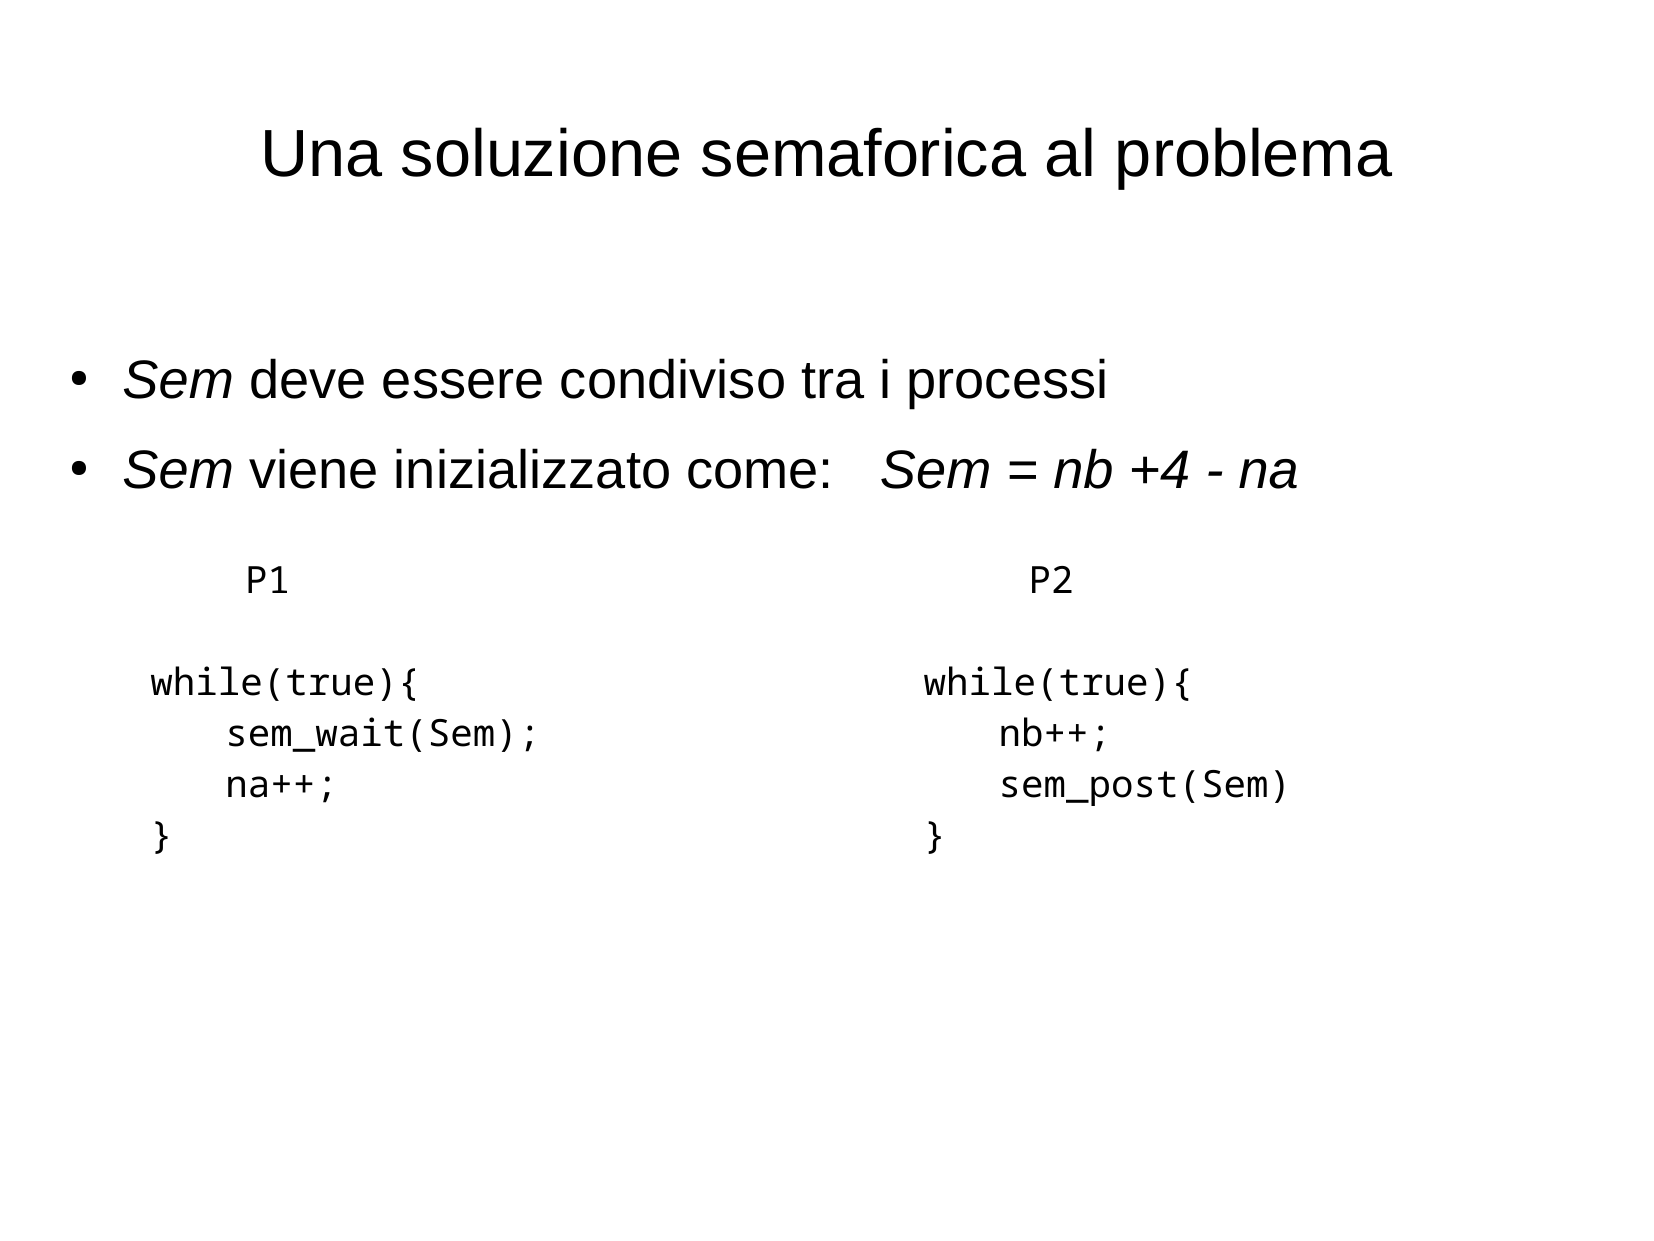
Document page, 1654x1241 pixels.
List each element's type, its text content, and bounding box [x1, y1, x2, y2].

title Una soluzione semaforica al problema [82, 49, 1571, 257]
text_box P2 while(true){ nb++; sem_post(Sem) } [908, 545, 1503, 824]
list Sem deve essere condiviso tra i processi Sem viene inizializzato come: Sem = nb +4 - na [51, 349, 1612, 1069]
text_box P1 while(true){ sem_wait(Sem); na++; } [135, 545, 814, 824]
